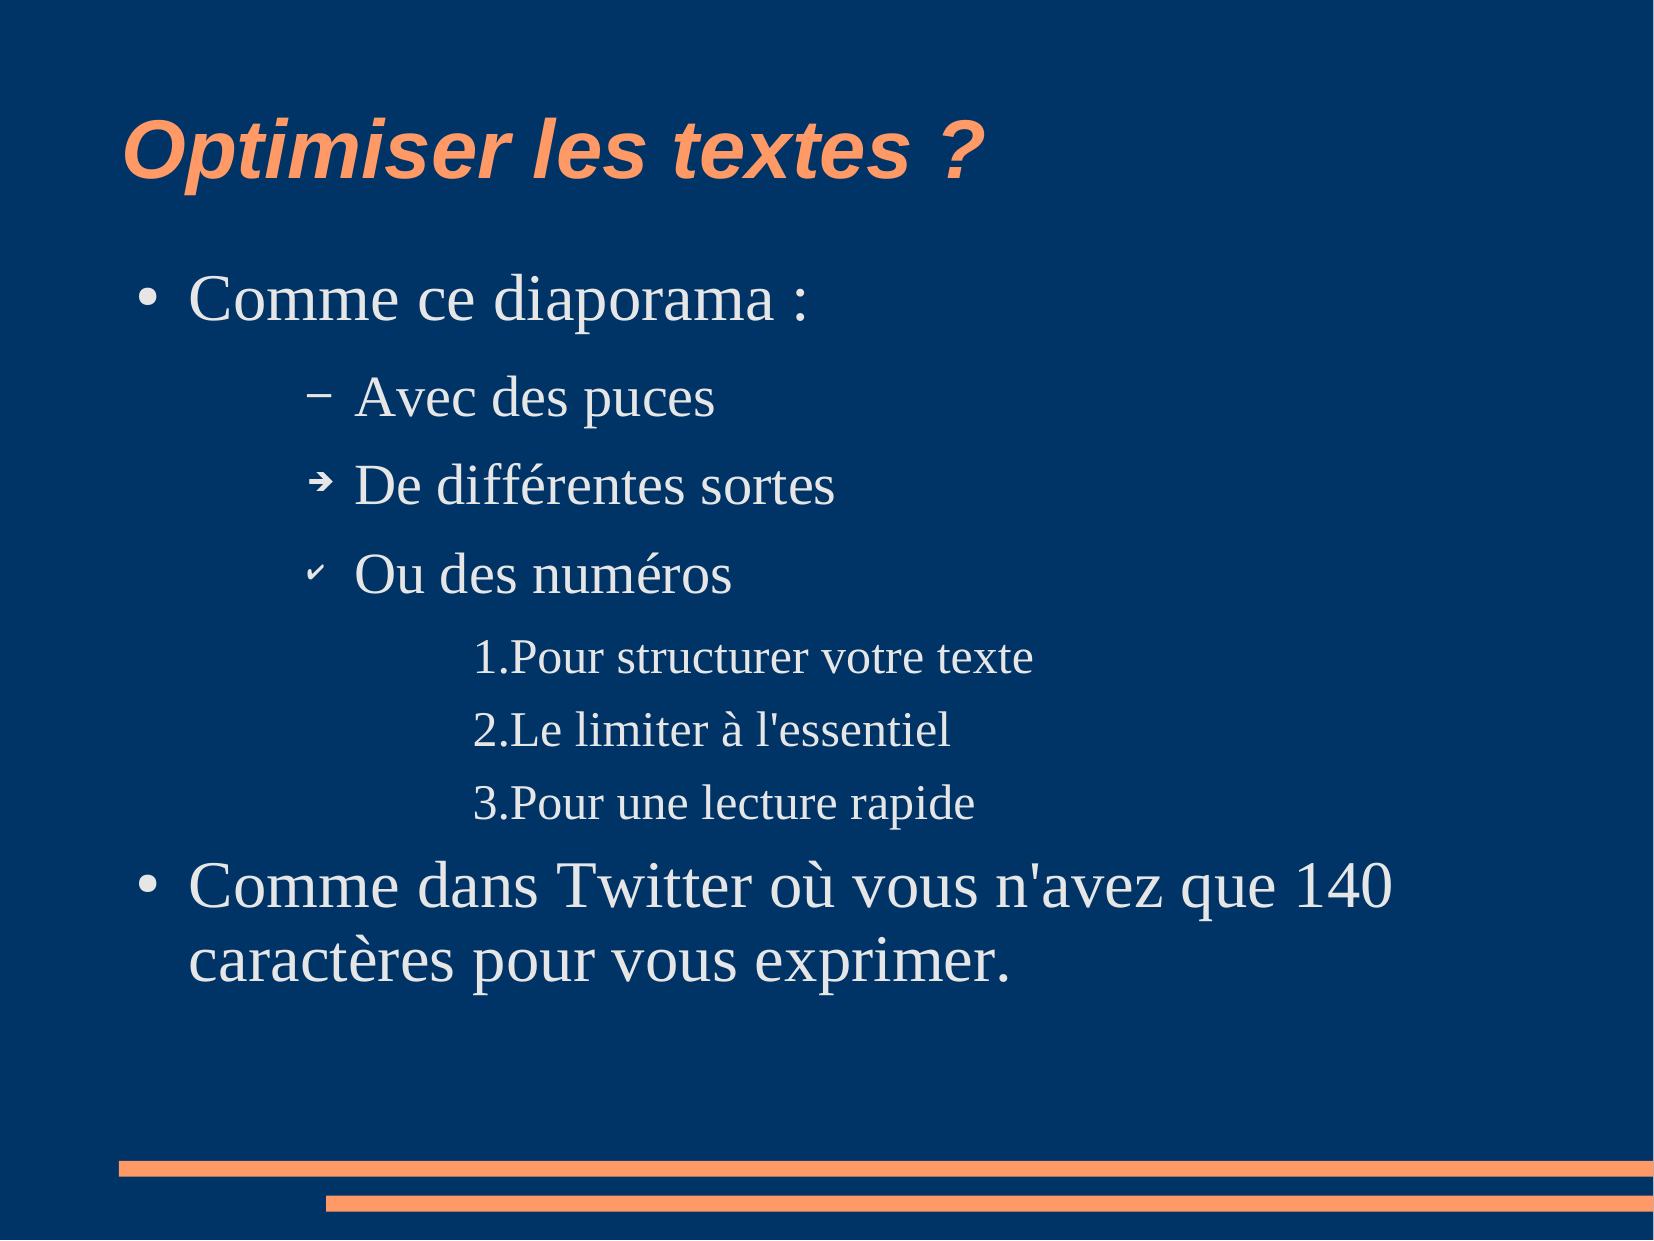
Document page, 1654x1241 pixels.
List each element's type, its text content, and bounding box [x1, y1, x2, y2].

list Comme ce diaporama : Avec des puces De différentes sortes Ou des numéros Pour structurer votre texte Le limiter à l'essentiel Pour une lecture rapide Comme dans Twitter où vous n'avez que 140 caractères pour vous exprimer. [118, 261, 1558, 1072]
title Optimiser les textes ? [121, 46, 1534, 254]
